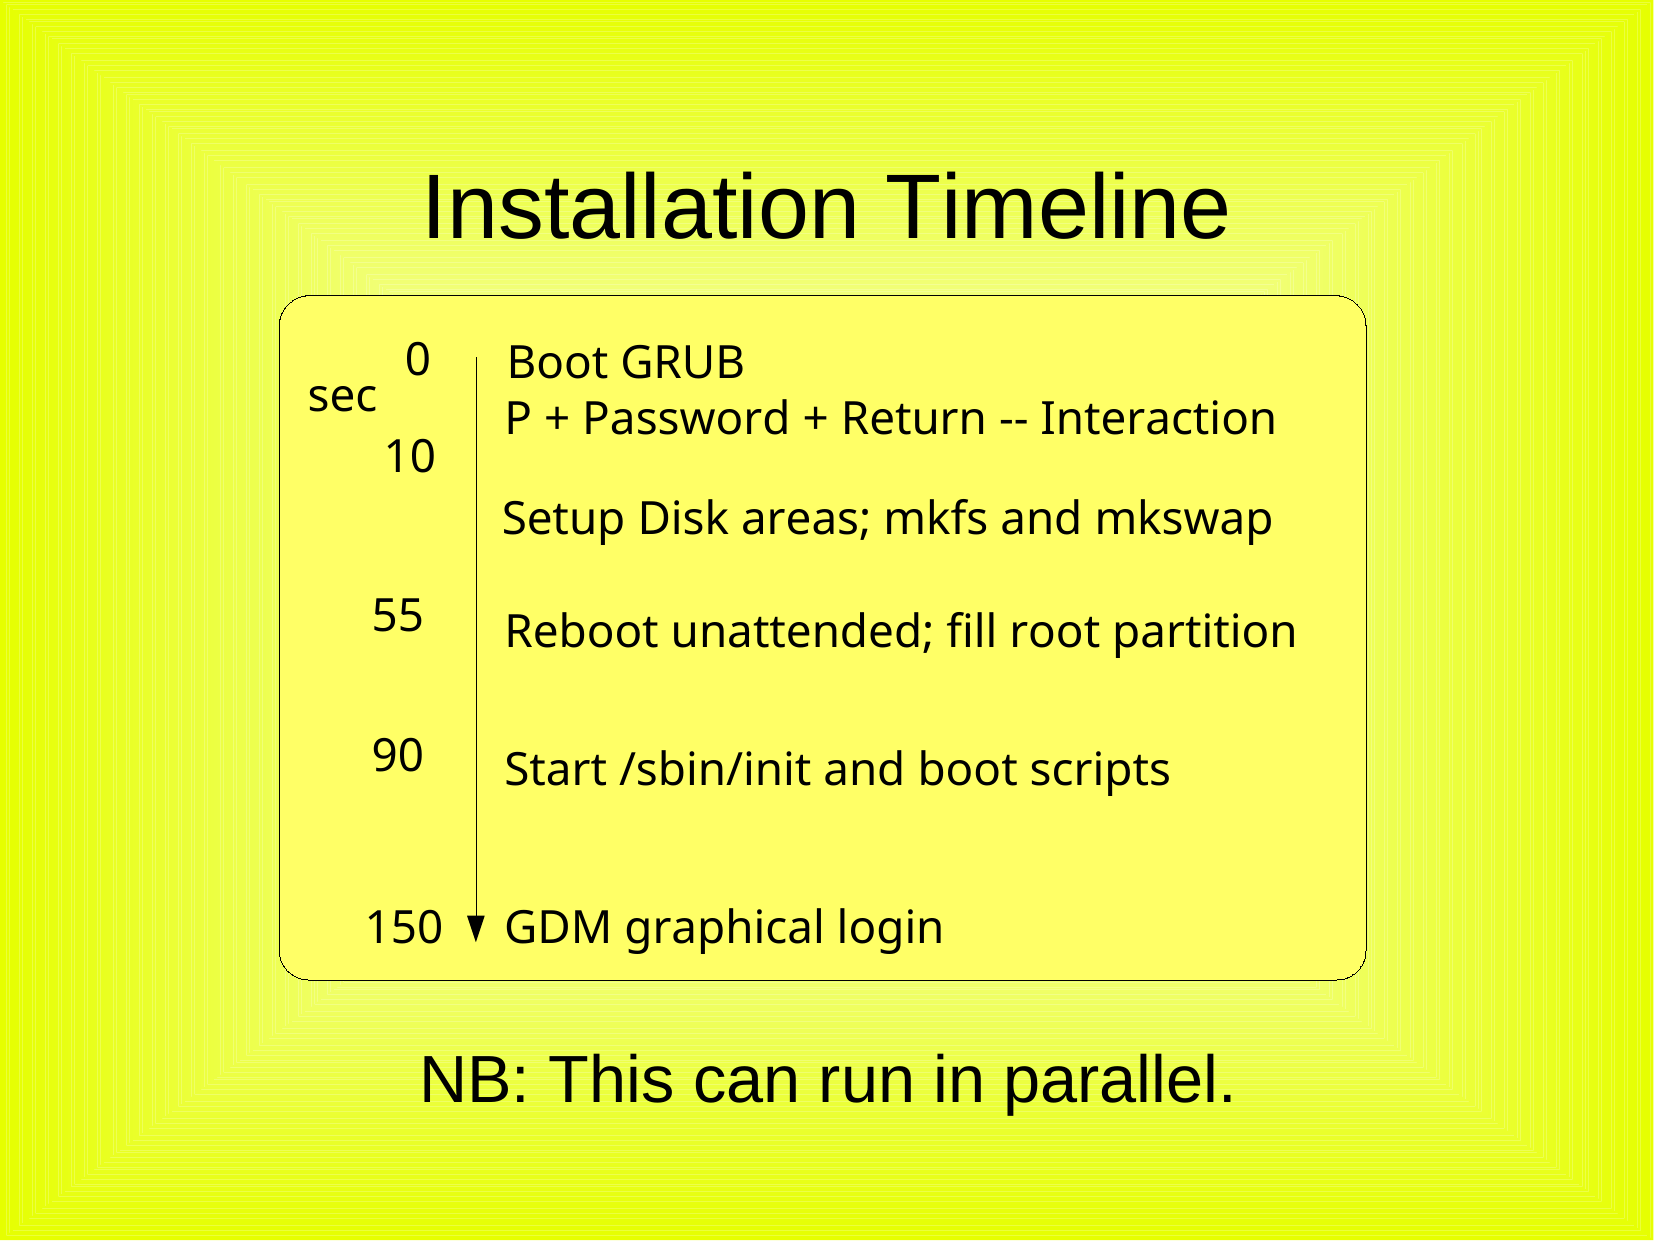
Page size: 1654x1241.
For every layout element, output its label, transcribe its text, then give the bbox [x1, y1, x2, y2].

text_box 150 [364, 894, 453, 959]
text_box Setup Disk areas; mkfs and mkswap [501, 485, 1339, 550]
title Installation Timeline [121, 102, 1534, 311]
text_box Start /sbin/init and boot scripts [504, 736, 1214, 801]
text_box 90 [371, 721, 431, 786]
text_box 0 [404, 326, 434, 391]
text_box P + Password + Return -- Interaction [504, 385, 1350, 450]
text_box sec [307, 362, 386, 427]
text_box Boot GRUB [506, 329, 759, 385]
text_box [279, 295, 1367, 981]
text_box GDM graphical login [504, 894, 968, 959]
text_box NB: This can run in parallel. [419, 1041, 1238, 1141]
text_box 10 [383, 423, 442, 488]
text_box 55 [371, 582, 431, 647]
text_box Reboot unattended; fill root partition [504, 598, 1348, 663]
